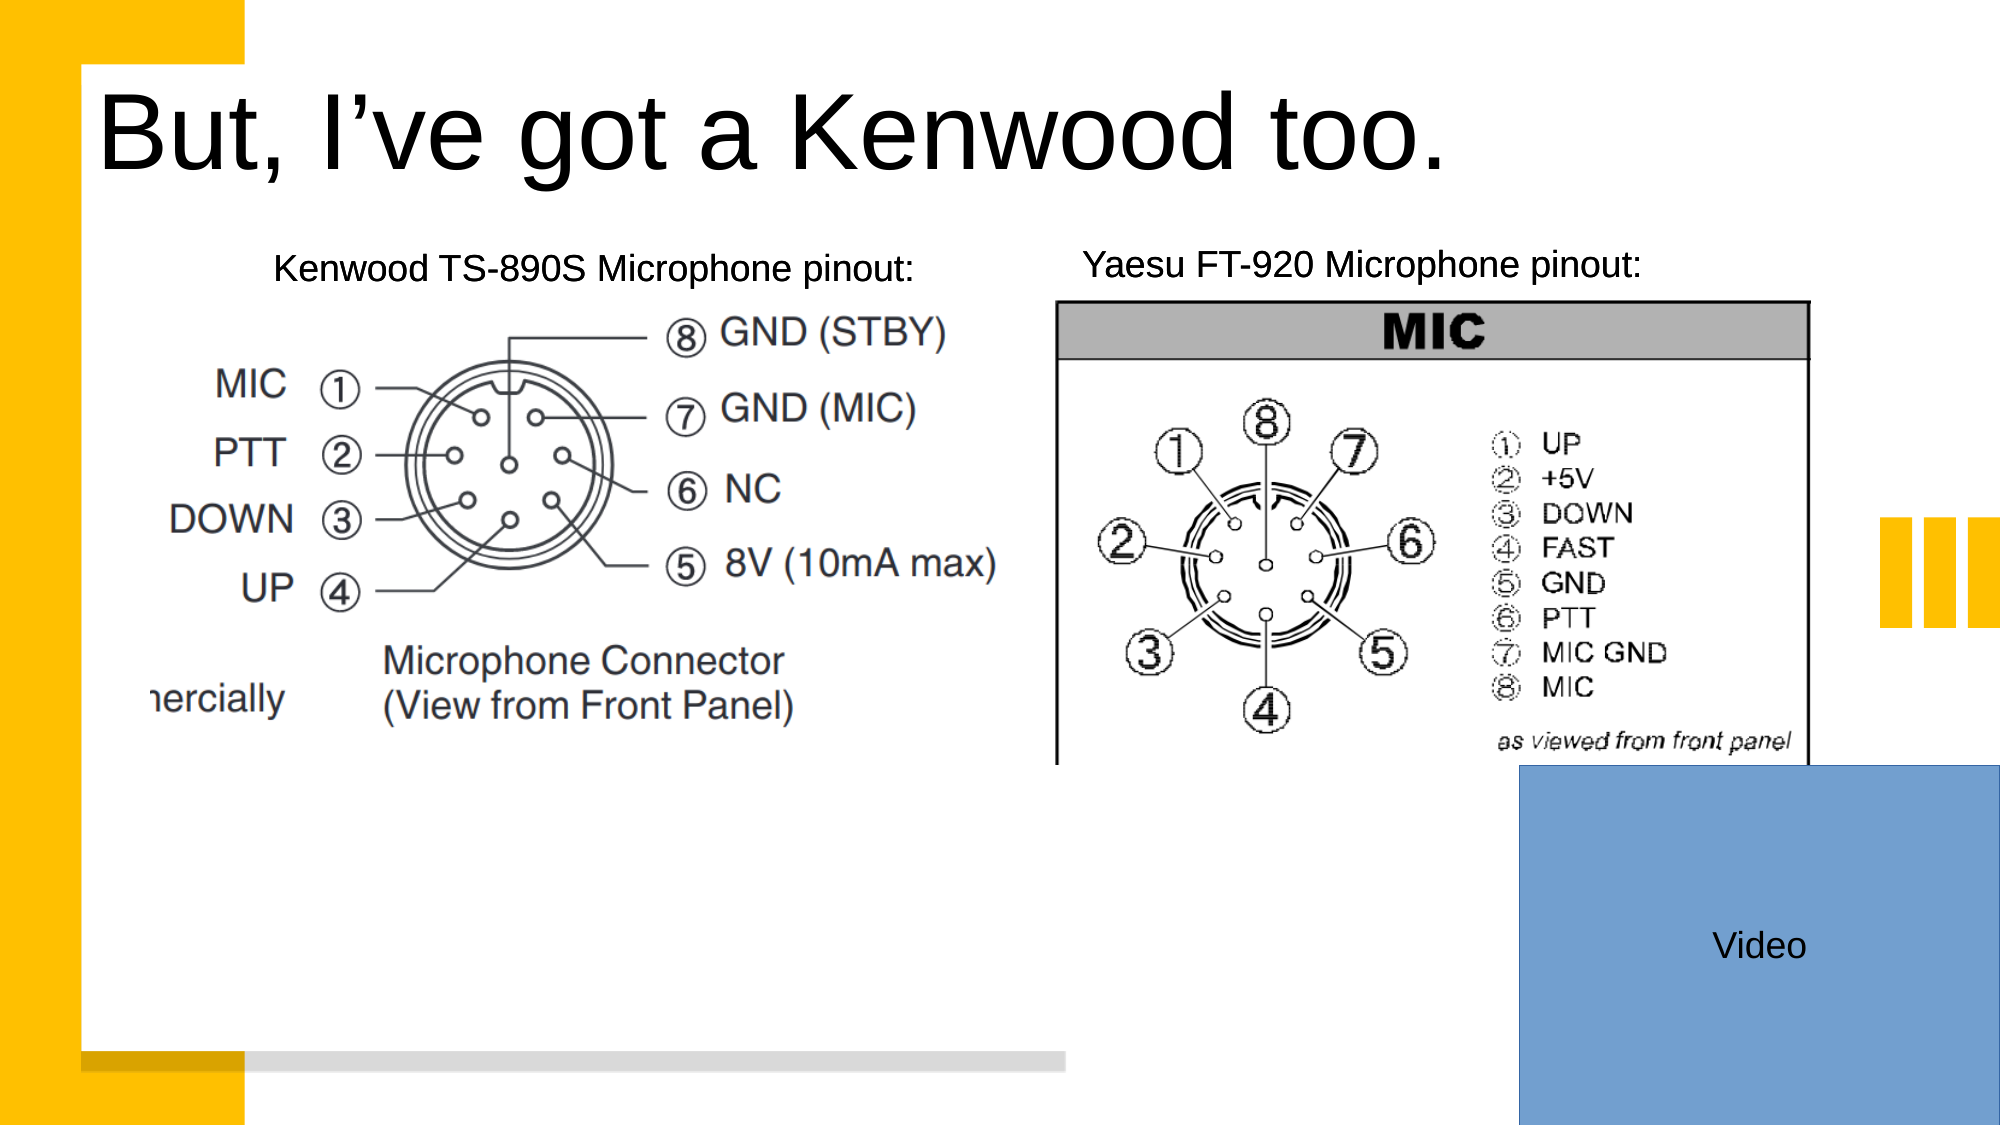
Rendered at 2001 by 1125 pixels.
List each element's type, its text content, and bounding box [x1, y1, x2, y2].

picture [150, 296, 1011, 743]
text_box Video [1519, 765, 2000, 1125]
text_box Kenwood TS-890S Microphone pinout: [258, 240, 931, 297]
text_box [0, 0, 2000, 1125]
text_box But, I’ve got a Kenwood too. [81, 64, 1921, 201]
text_box Yaesu FT-920 Microphone pinout: [1067, 236, 1658, 294]
picture [1050, 293, 1811, 766]
